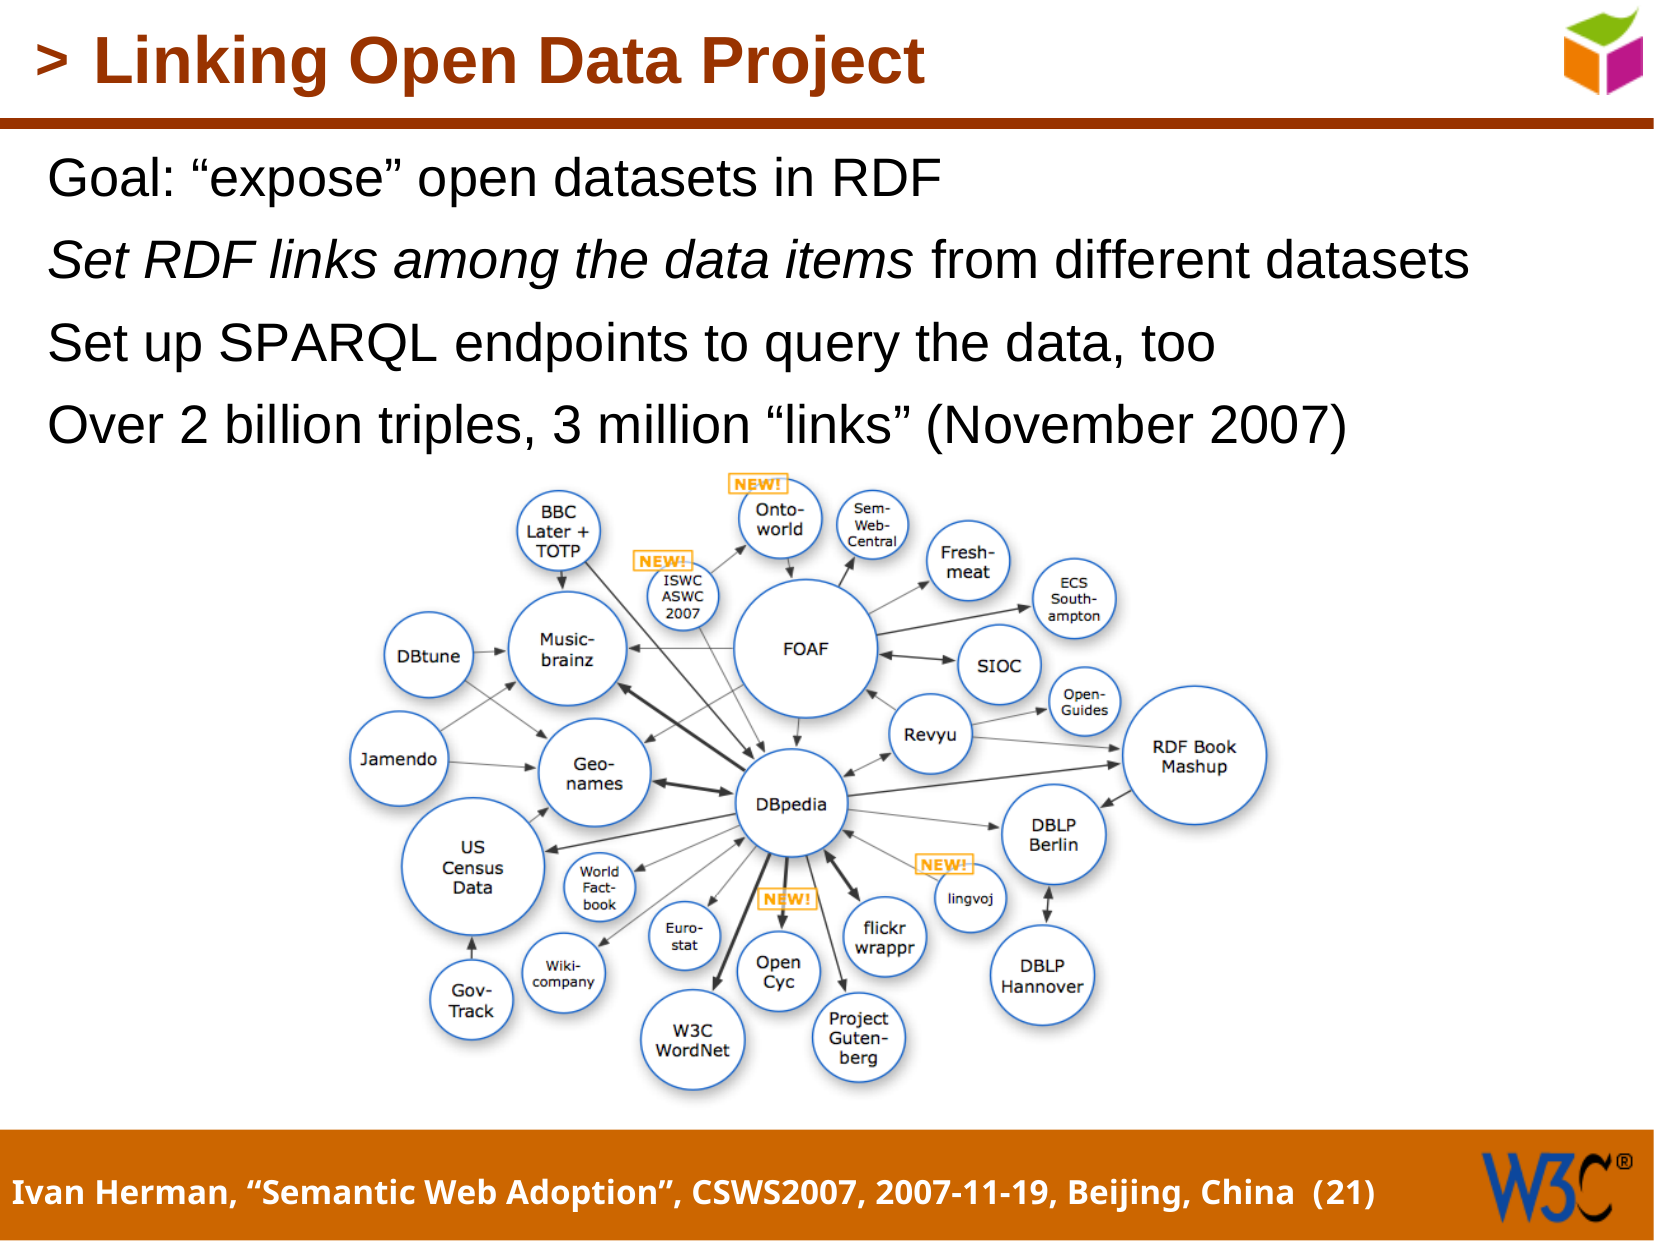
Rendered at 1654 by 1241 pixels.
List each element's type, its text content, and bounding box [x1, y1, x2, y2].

list Goal: “expose” open datasets in RDF Set RDF links among the data items from different datasets Set up SPARQL endpoints to query the data, too Over 2 billion triples, 3 million “links” (November 2007) [29, 147, 1624, 1134]
title Linking Open Data Project [93, 0, 1493, 119]
picture [1564, 5, 1643, 95]
picture [324, 457, 1300, 1125]
picture [1477, 1149, 1639, 1228]
